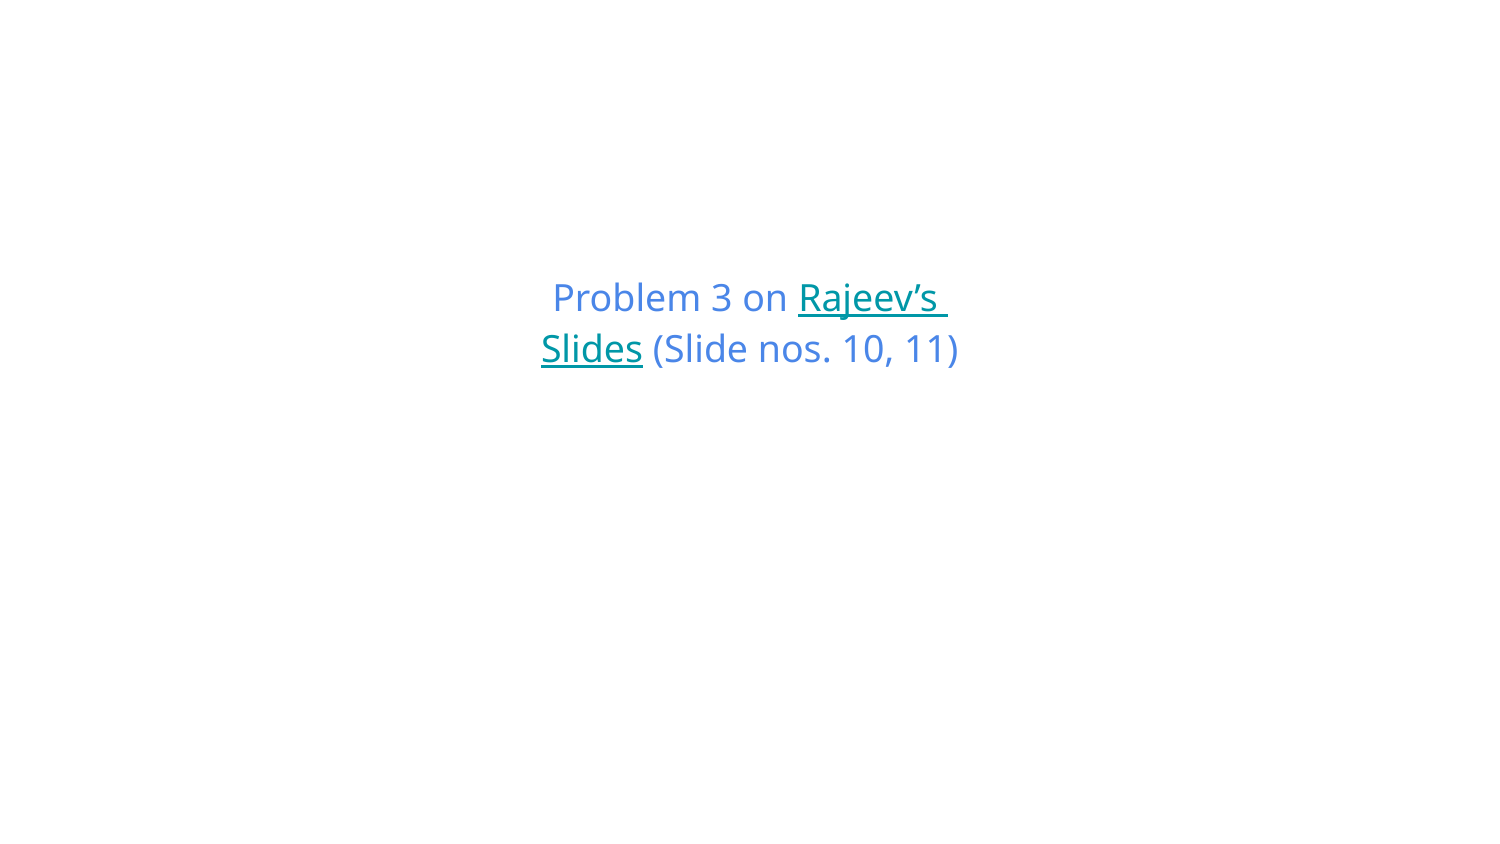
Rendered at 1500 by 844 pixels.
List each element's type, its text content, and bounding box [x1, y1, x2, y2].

text_box Problem 3 on Rajeev’s Slides (Slide nos. 10, 11) [151, 258, 1349, 474]
